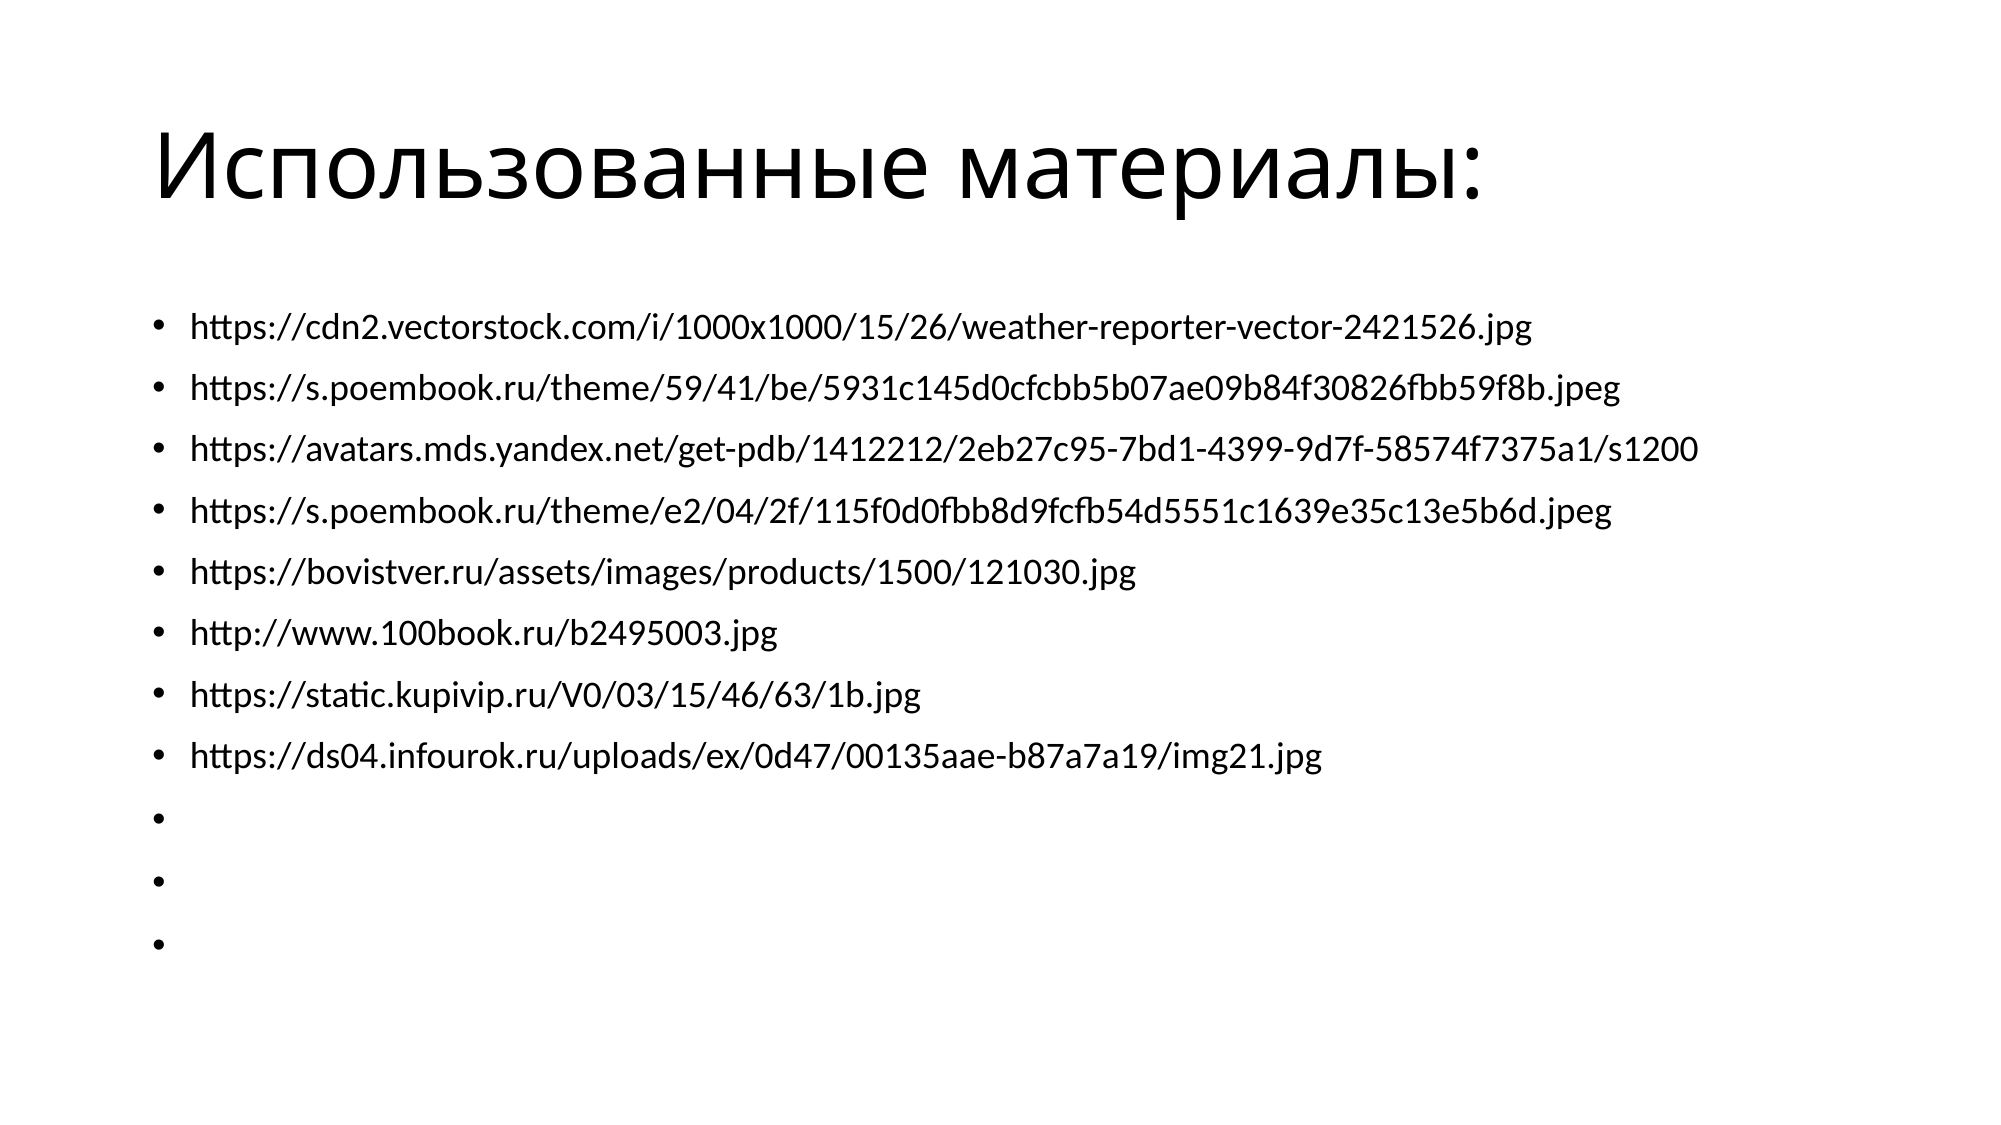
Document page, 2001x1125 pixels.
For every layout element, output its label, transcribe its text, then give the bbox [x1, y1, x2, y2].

title Использованные материалы: [137, 59, 1863, 278]
list https://cdn2.vectorstock.com/i/1000x1000/15/26/weather-reporter-vector-2421526.jpg https://s.poembook.ru/theme/59/41/be/5931c145d0cfcbb5b07ae09b84f30826fbb59f8b.jpeg https://avatars.mds.yandex.net/get-pdb/1412212/2eb27c95-7bd1-4399-9d7f-58574f7375a1/s1200 https://s.poembook.ru/theme/e2/04/2f/115f0d0fbb8d9fcfb54d5551c1639e35c13e5b6d.jpeg https://bovistver.ru/assets/images/products/1500/121030.jpg http://www.100book.ru/b2495003.jpg https://static.kupivip.ru/V0/03/15/46/63/1b.jpg https://ds04.infourok.ru/uploads/ex/0d47/00135aae-b87a7a19/img21.jpg [137, 299, 1863, 798]
